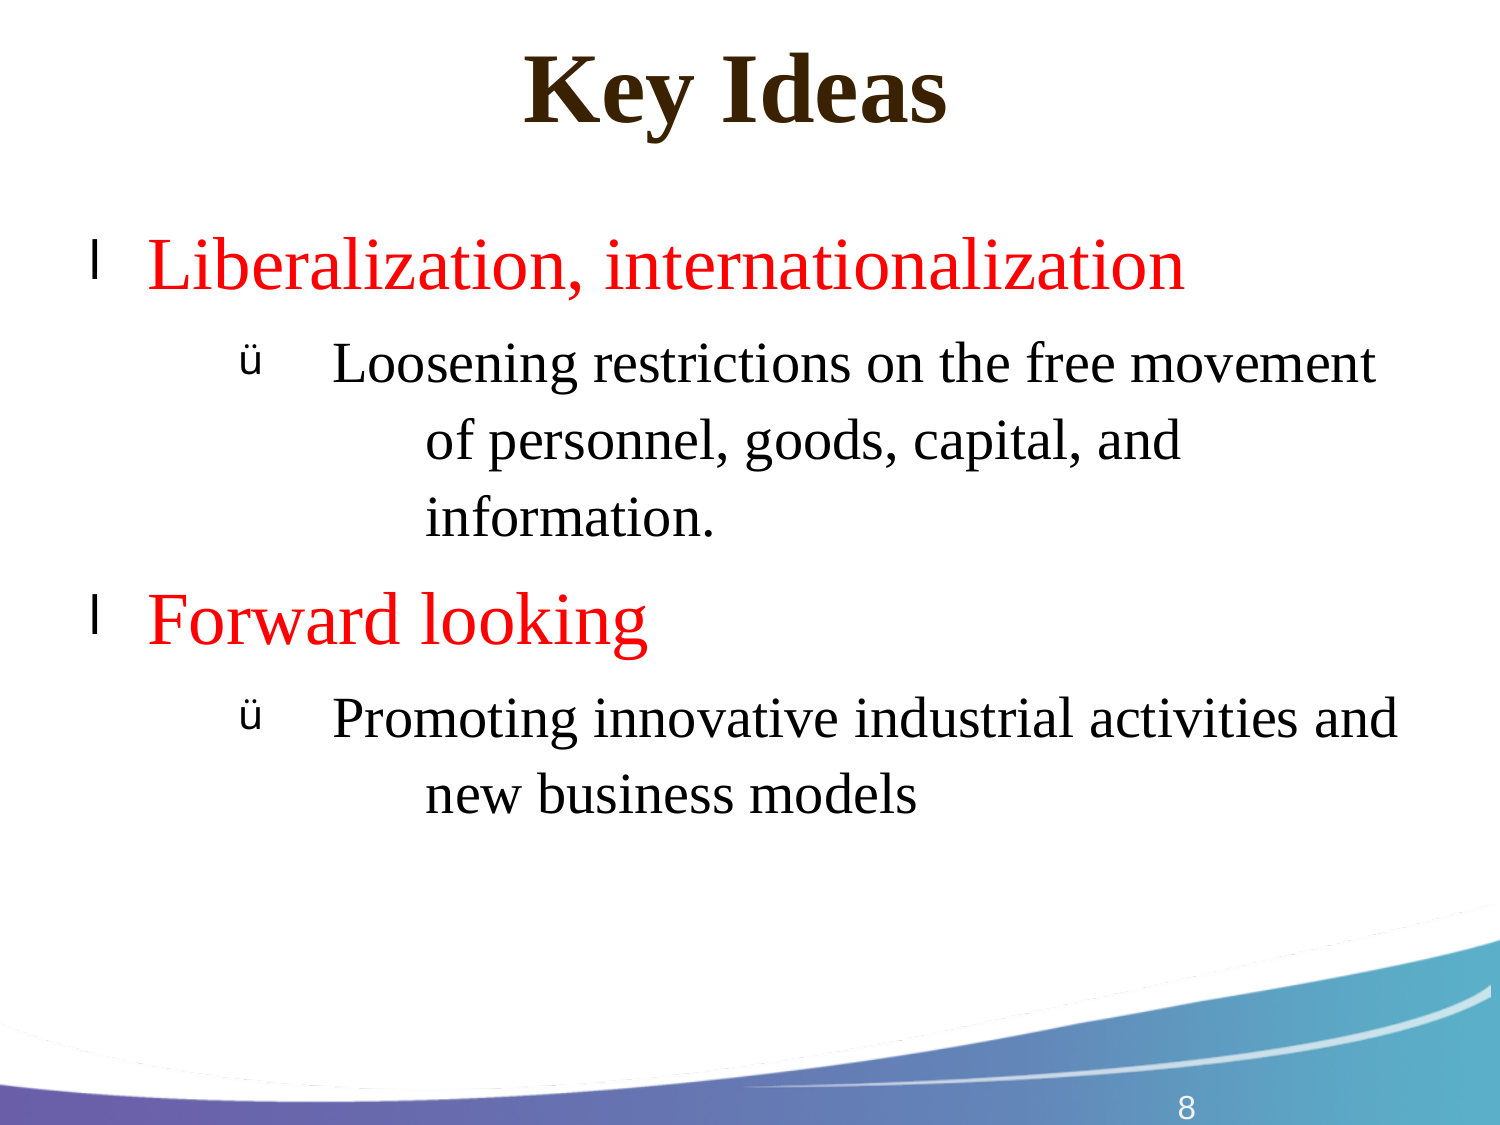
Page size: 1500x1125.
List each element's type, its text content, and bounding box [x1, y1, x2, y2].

text_box Liberalization, internationalization Loosening restrictions on the free movement of personnel, goods, capital, and information. Forward looking Promoting innovative industrial activities and new business models [47, 197, 1453, 1013]
text_box Key Ideas [0, 0, 1500, 161]
